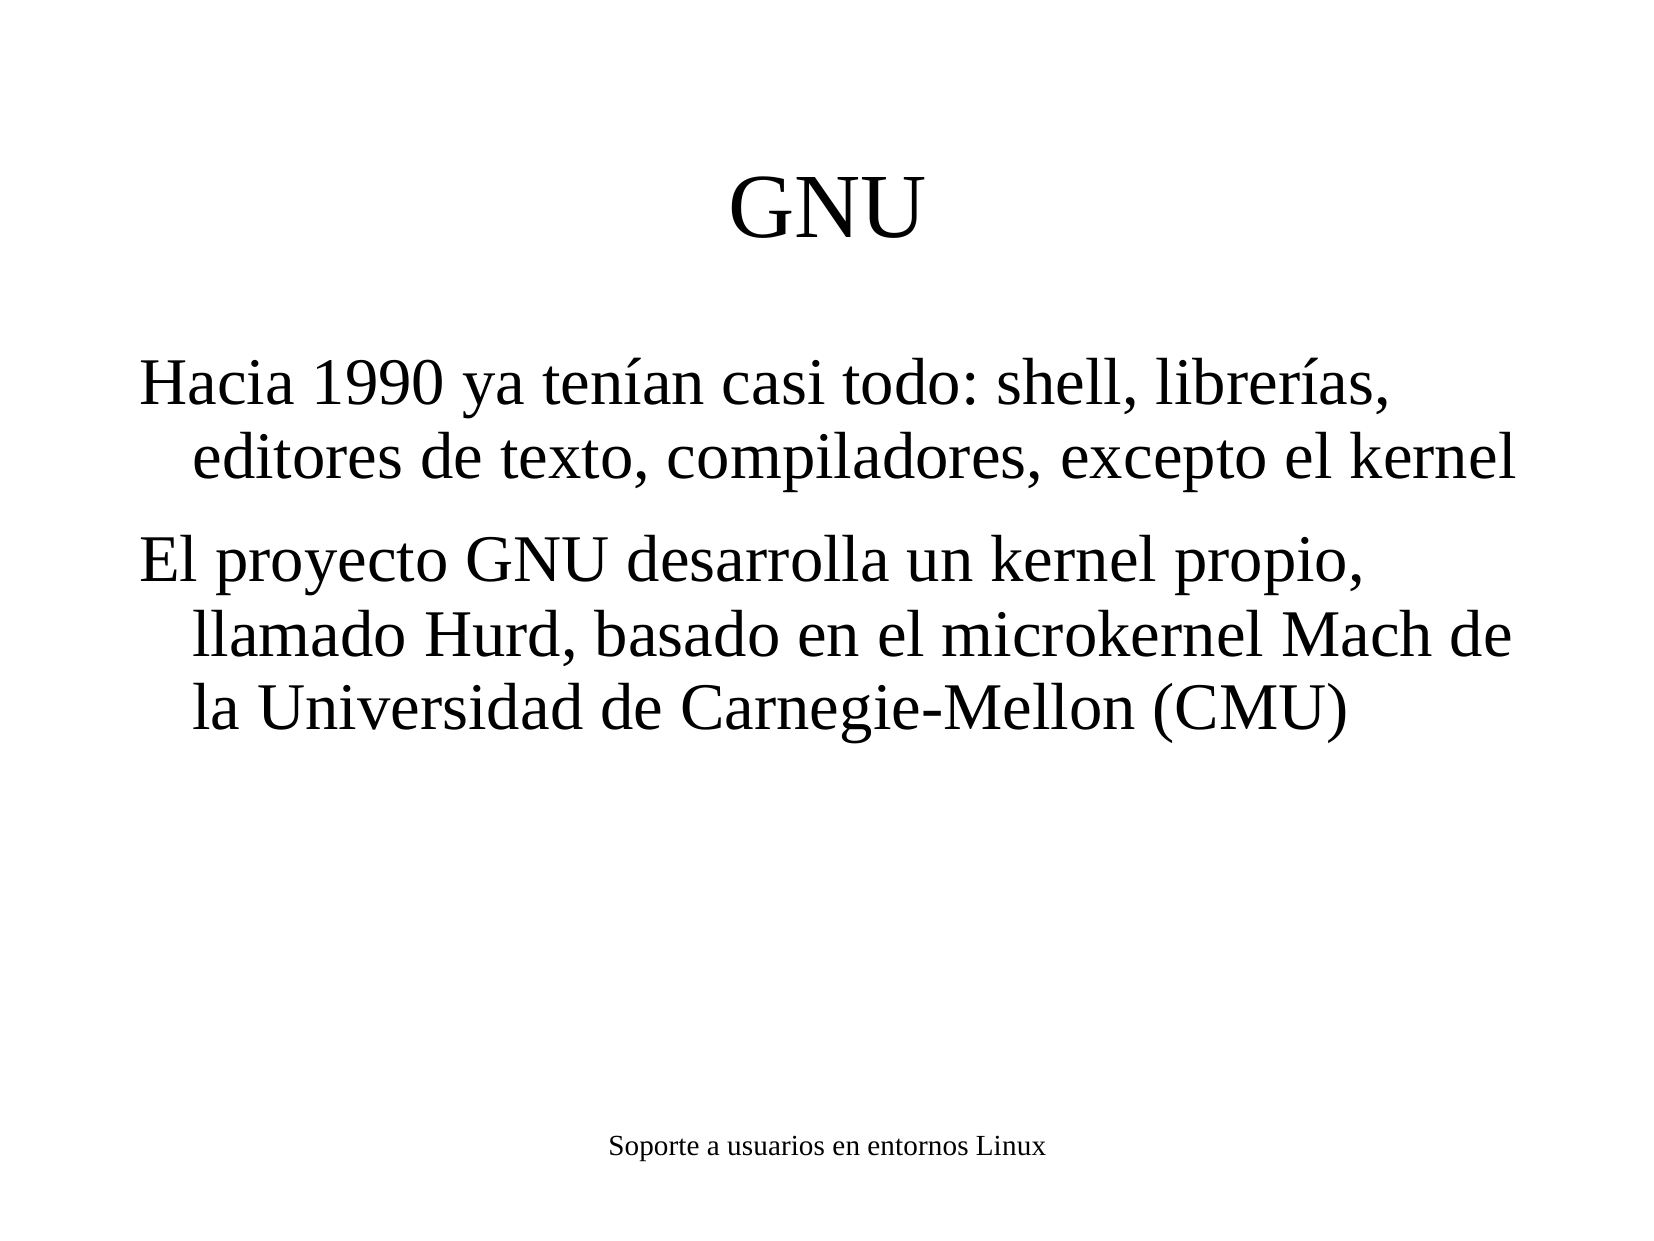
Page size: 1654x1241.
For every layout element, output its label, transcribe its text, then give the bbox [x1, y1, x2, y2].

title GNU [121, 102, 1534, 311]
list Hacia 1990 ya tenían casi todo: shell, librerías, editores de texto, compiladores, excepto el kernel El proyecto GNU desarrolla un kernel propio, llamado Hurd, basado en el microkernel Mach de la Universidad de Carnegie-Mellon (CMU) [121, 344, 1534, 1127]
